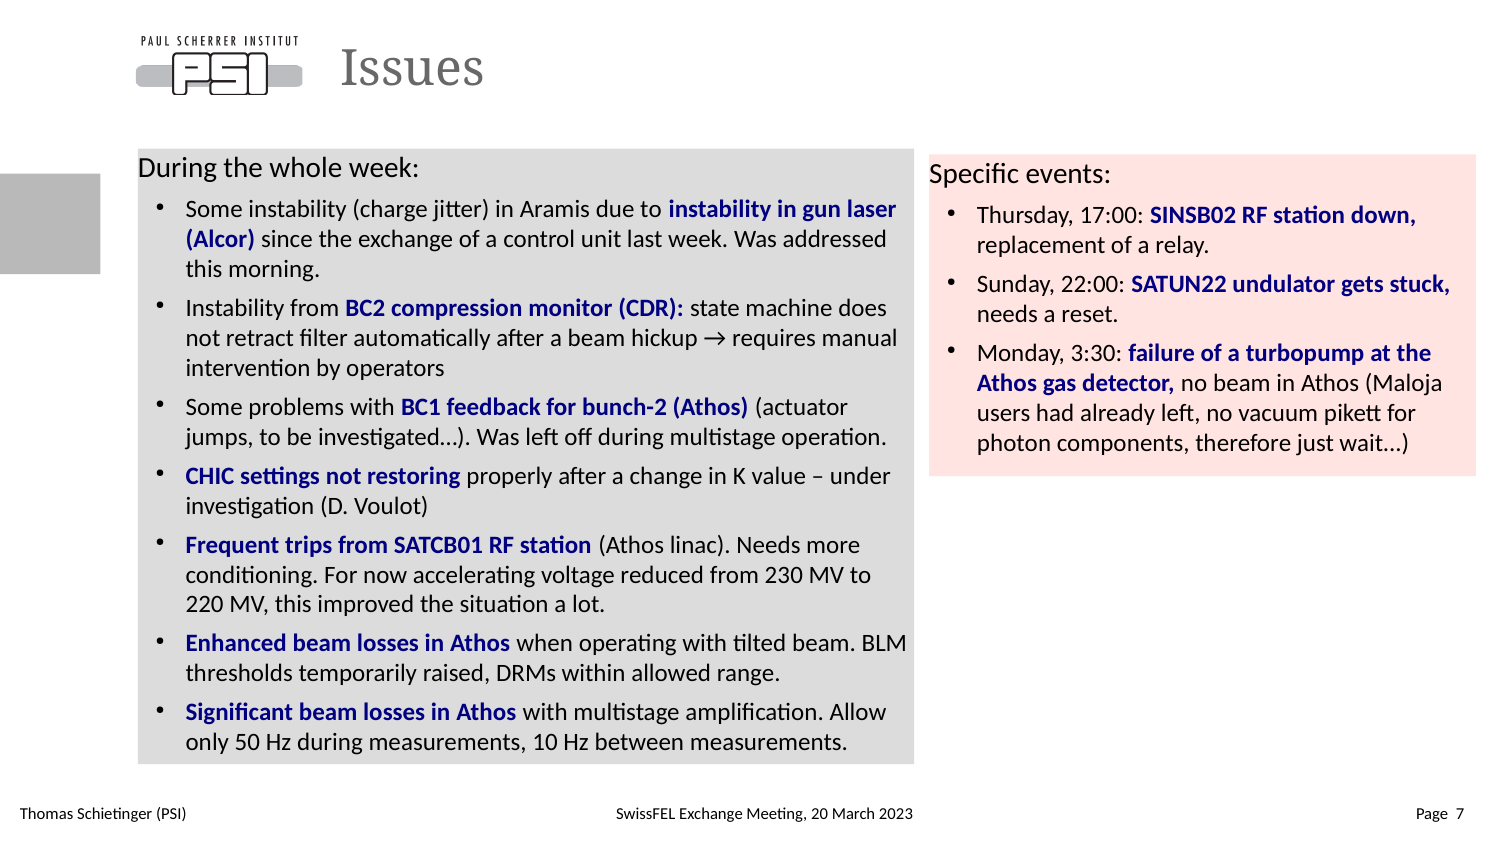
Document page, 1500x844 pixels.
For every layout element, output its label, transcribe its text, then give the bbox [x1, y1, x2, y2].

title Issues [340, 35, 1442, 98]
list During the whole week: Some instability (charge jitter) in Aramis due to instability in gun laser (Alcor) since the exchange of a control unit last week. Was addressed this morning. Instability from BC2 compression monitor (CDR): state machine does not retract filter automatically after a beam hickup → requires manual intervention by operators Some problems with BC1 feedback for bunch-2 (Athos) (actuator jumps, to be investigated…). Was left off during multistage operation. CHIC settings not restoring properly after a change in K value – under investigation (D. Voulot) Frequent trips from SATCB01 RF station (Athos linac). Needs more conditioning. For now accelerating voltage reduced from 230 MV to 220 MV, this improved the situation a lot. Enhanced beam losses in Athos when operating with tilted beam. BLM thresholds temporarily raised, DRMs within allowed range. Significant beam losses in Athos with multistage amplification. Allow only 50 Hz during measurements, 10 Hz between measurements. [137, 148, 915, 765]
list Specific events: Thursday, 17:00: SINSB02 RF station down, replacement of a relay. Sunday, 22:00: SATUN22 undulator gets stuck, needs a reset. Monday, 3:30: failure of a turbopump at the Athos gas detector, no beam in Athos (Maloja users had already left, no vacuum pikett for photon components, therefore just wait...) [929, 154, 1476, 477]
